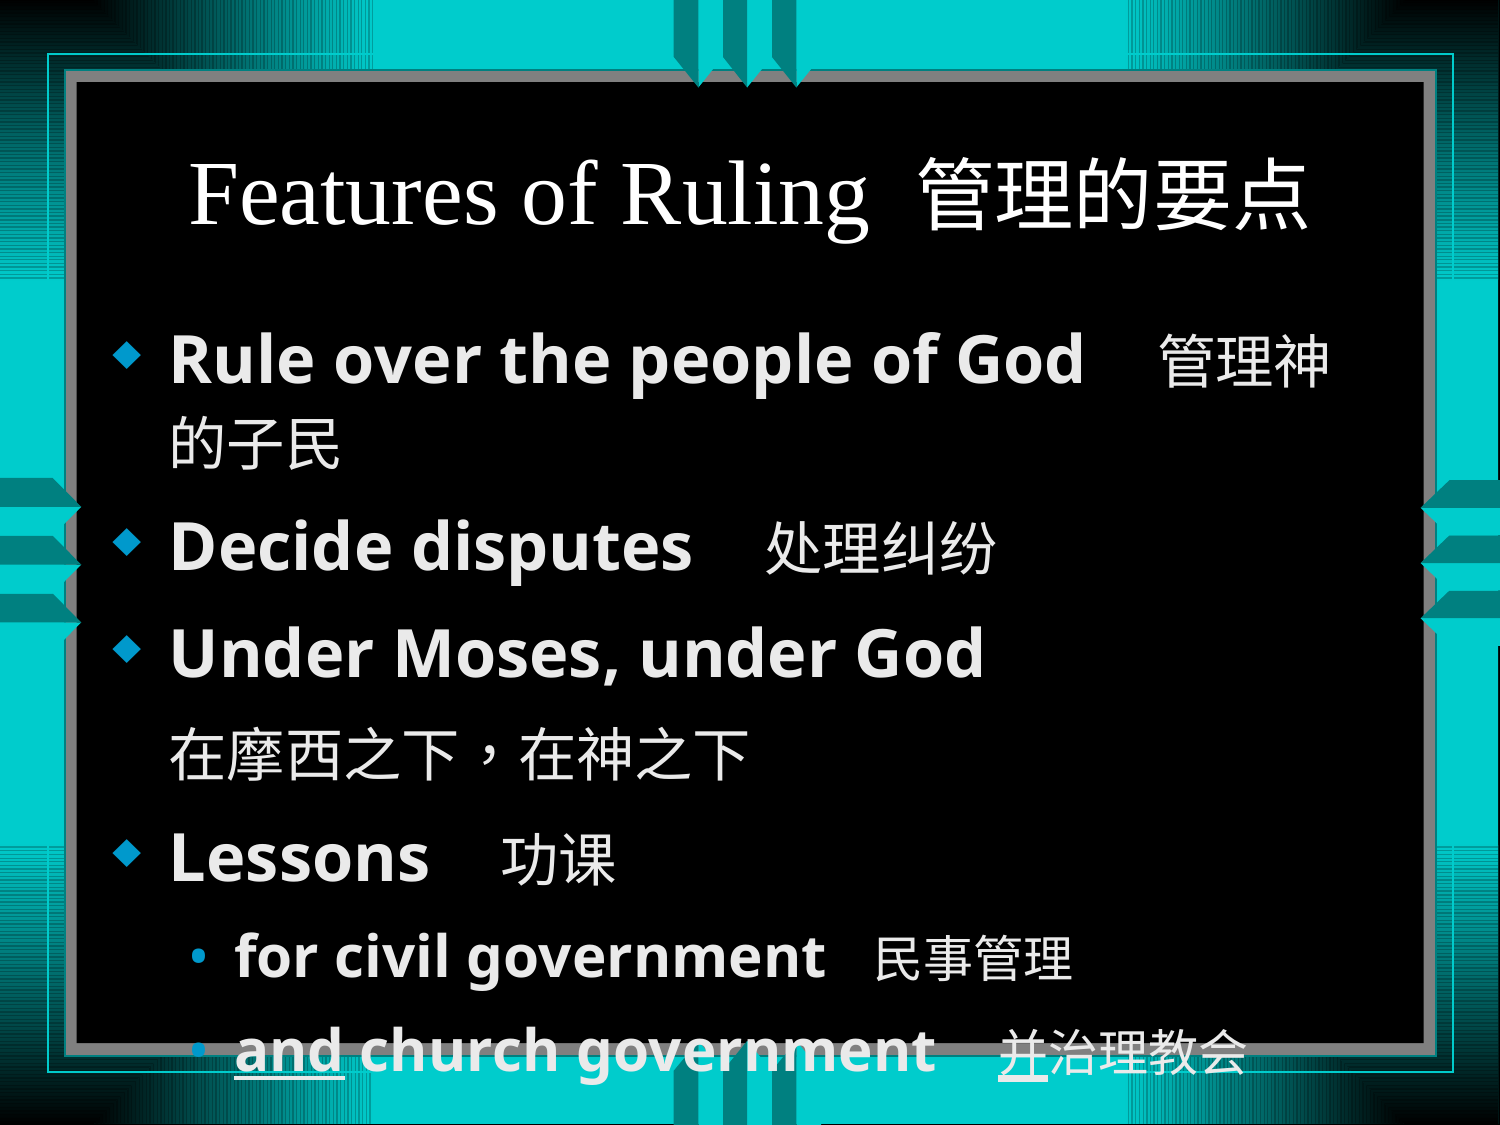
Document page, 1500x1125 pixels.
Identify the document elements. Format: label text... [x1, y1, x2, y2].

list Rule over the people of God 管理神的子民 Decide disputes 处理纠纷 Under Moses, under God 在摩西之下，在神之下 Lessons 功课 for civil government 民事管理 and church government 并治理教会 [112, 312, 1388, 1008]
title Features of Ruling 管理的要点 [112, 99, 1388, 288]
